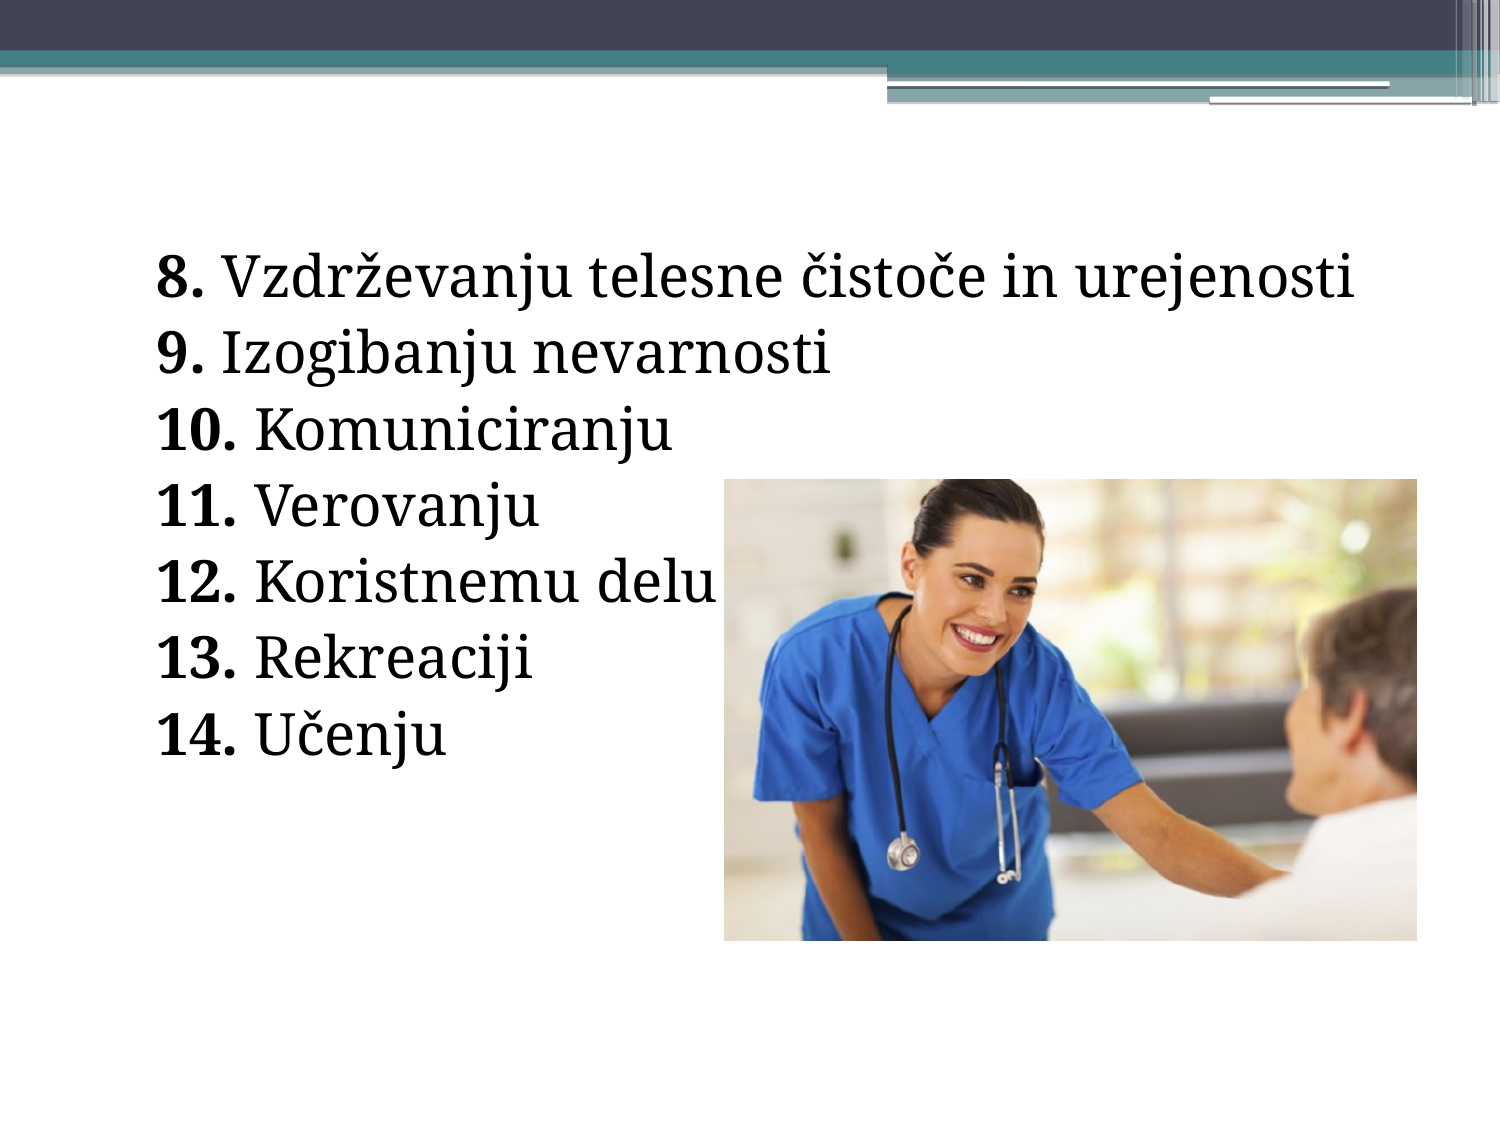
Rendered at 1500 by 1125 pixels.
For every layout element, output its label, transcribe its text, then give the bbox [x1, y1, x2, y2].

list 8. Vzdrževanju telesne čistoče in urejenosti 9. Izogibanju nevarnosti 10. Komuniciranju 11. Verovanju 12. Koristnemu delu 13. Rekreaciji 14. Učenju [123, 231, 1474, 1125]
picture [724, 479, 1417, 941]
